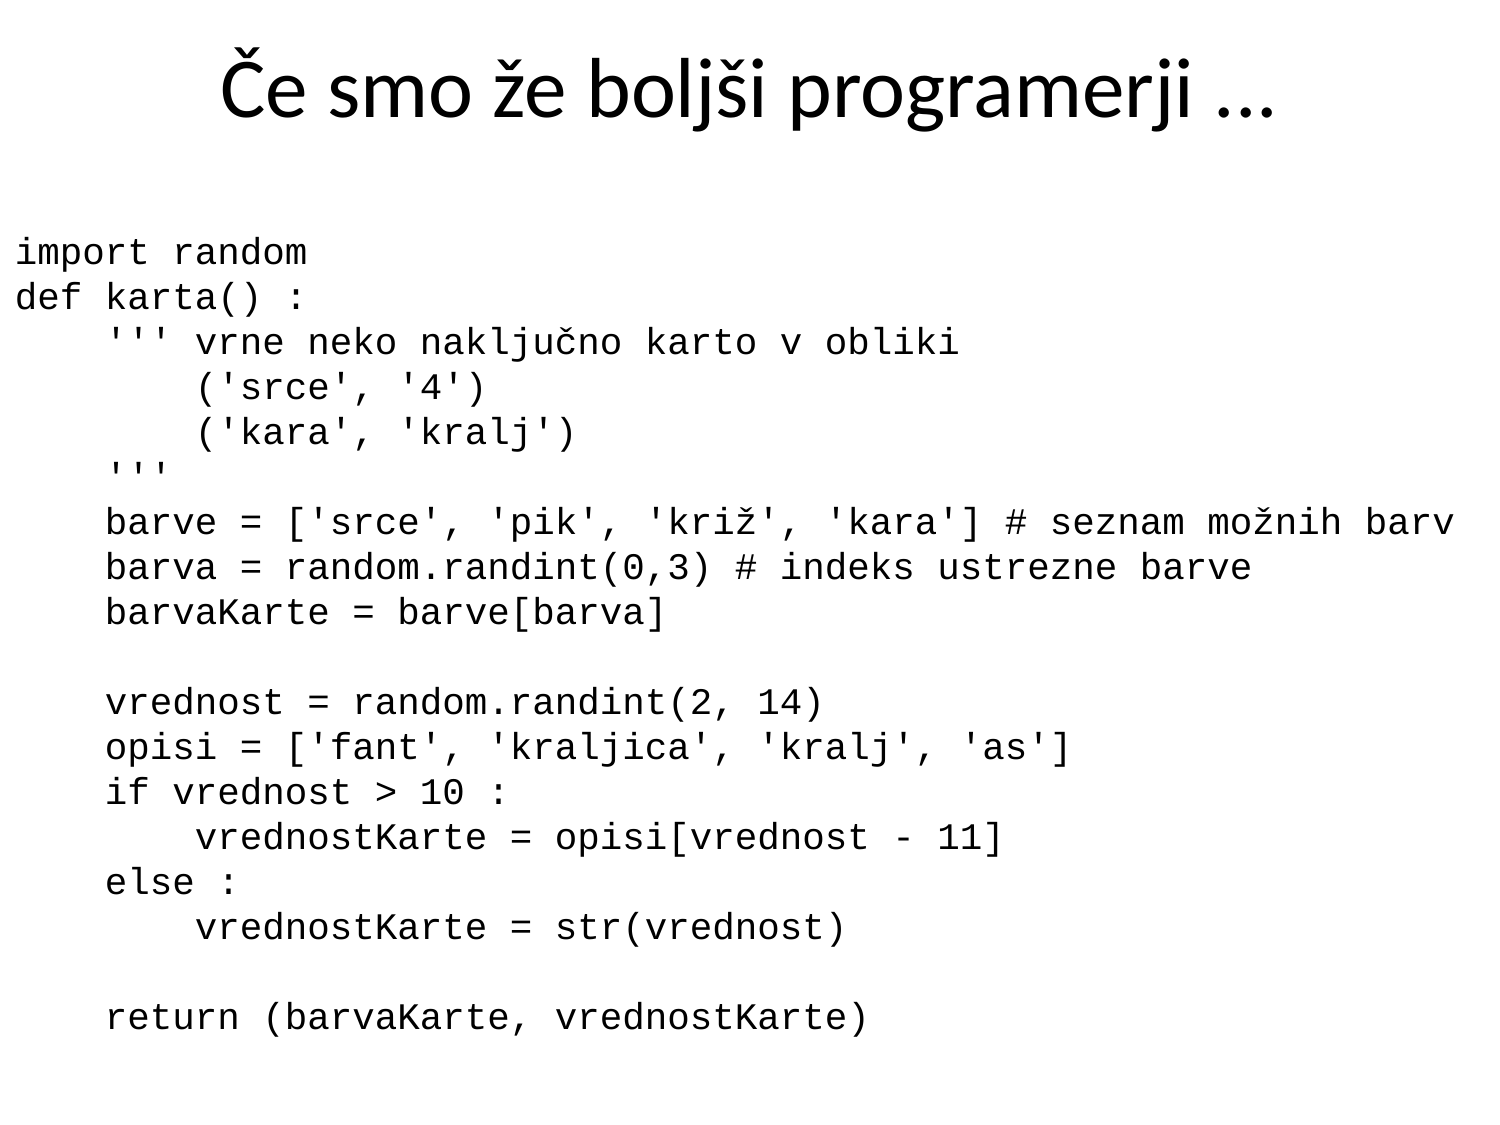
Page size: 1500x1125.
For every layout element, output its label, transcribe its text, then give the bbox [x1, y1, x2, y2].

title Če smo že boljši programerji ... [75, 45, 1425, 219]
text_box import random def karta() : ''' vrne neko naključno karto v obliki ('srce', '4') ('kara', 'kralj') ''' barve = ['srce', 'pik', 'križ', 'kara'] # seznam možnih barv barva = random.randint(0,3) # indeks ustrezne barve barvaKarte = barve[barva] vrednost = random.randint(2, 14) opisi = ['fant', 'kraljica', 'kralj', 'as'] if vrednost > 10 : vrednostKarte = opisi[vrednost - 11] else : vrednostKarte = str(vrednost) return (barvaKarte, vrednostKarte) [0, 219, 1500, 1045]
